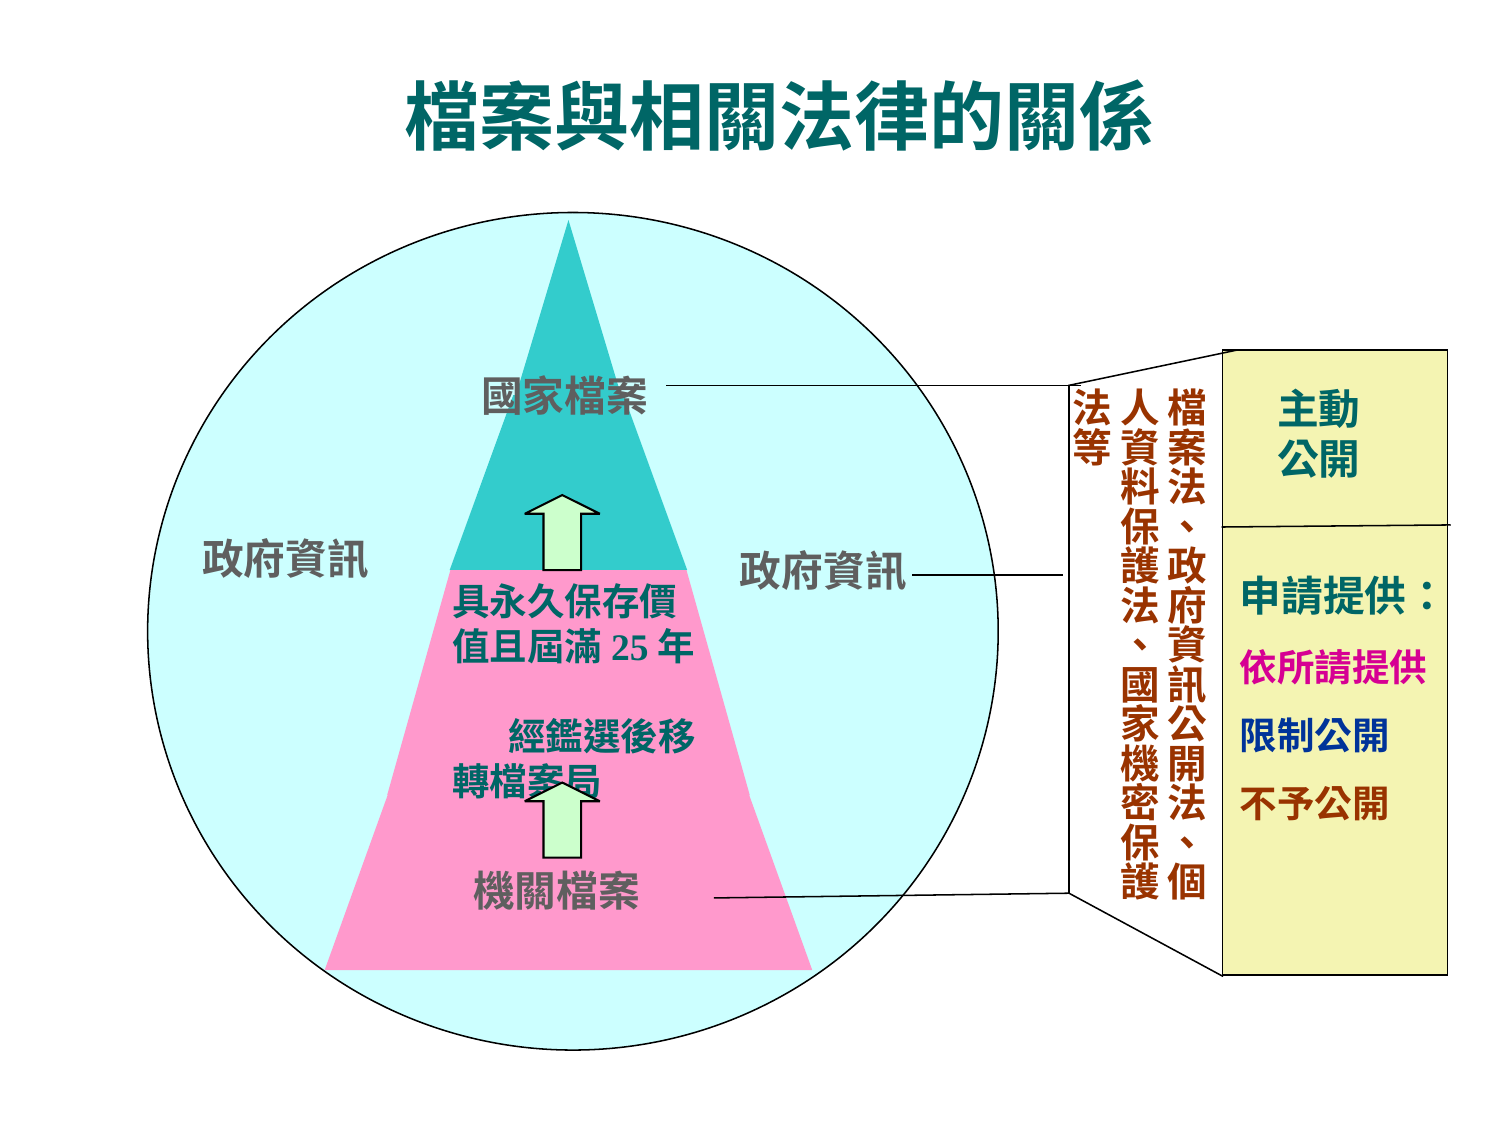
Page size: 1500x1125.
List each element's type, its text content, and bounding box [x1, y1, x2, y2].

text_box 機關檔案 [424, 857, 689, 924]
text_box 政府資訊 [187, 525, 418, 591]
text_box [1222, 349, 1448, 526]
title 檔案與相關法律的關係 [253, 42, 1306, 168]
text_box 具永久保存價值且屆滿25年 經鑑選後移轉檔案局 [437, 570, 725, 811]
text_box 國家檔案 [466, 361, 667, 428]
text_box [147, 212, 999, 1051]
text_box 申請提供： 依所請提供 限制公開 不予公開 [1224, 562, 1459, 834]
text_box 主動公開 [1262, 374, 1401, 491]
text_box [1222, 526, 1448, 975]
text_box 檔案法、政府資訊公開法、個人資料保護法、國家機密保護法等 [1045, 373, 1218, 941]
text_box 政府資訊 [725, 537, 956, 604]
